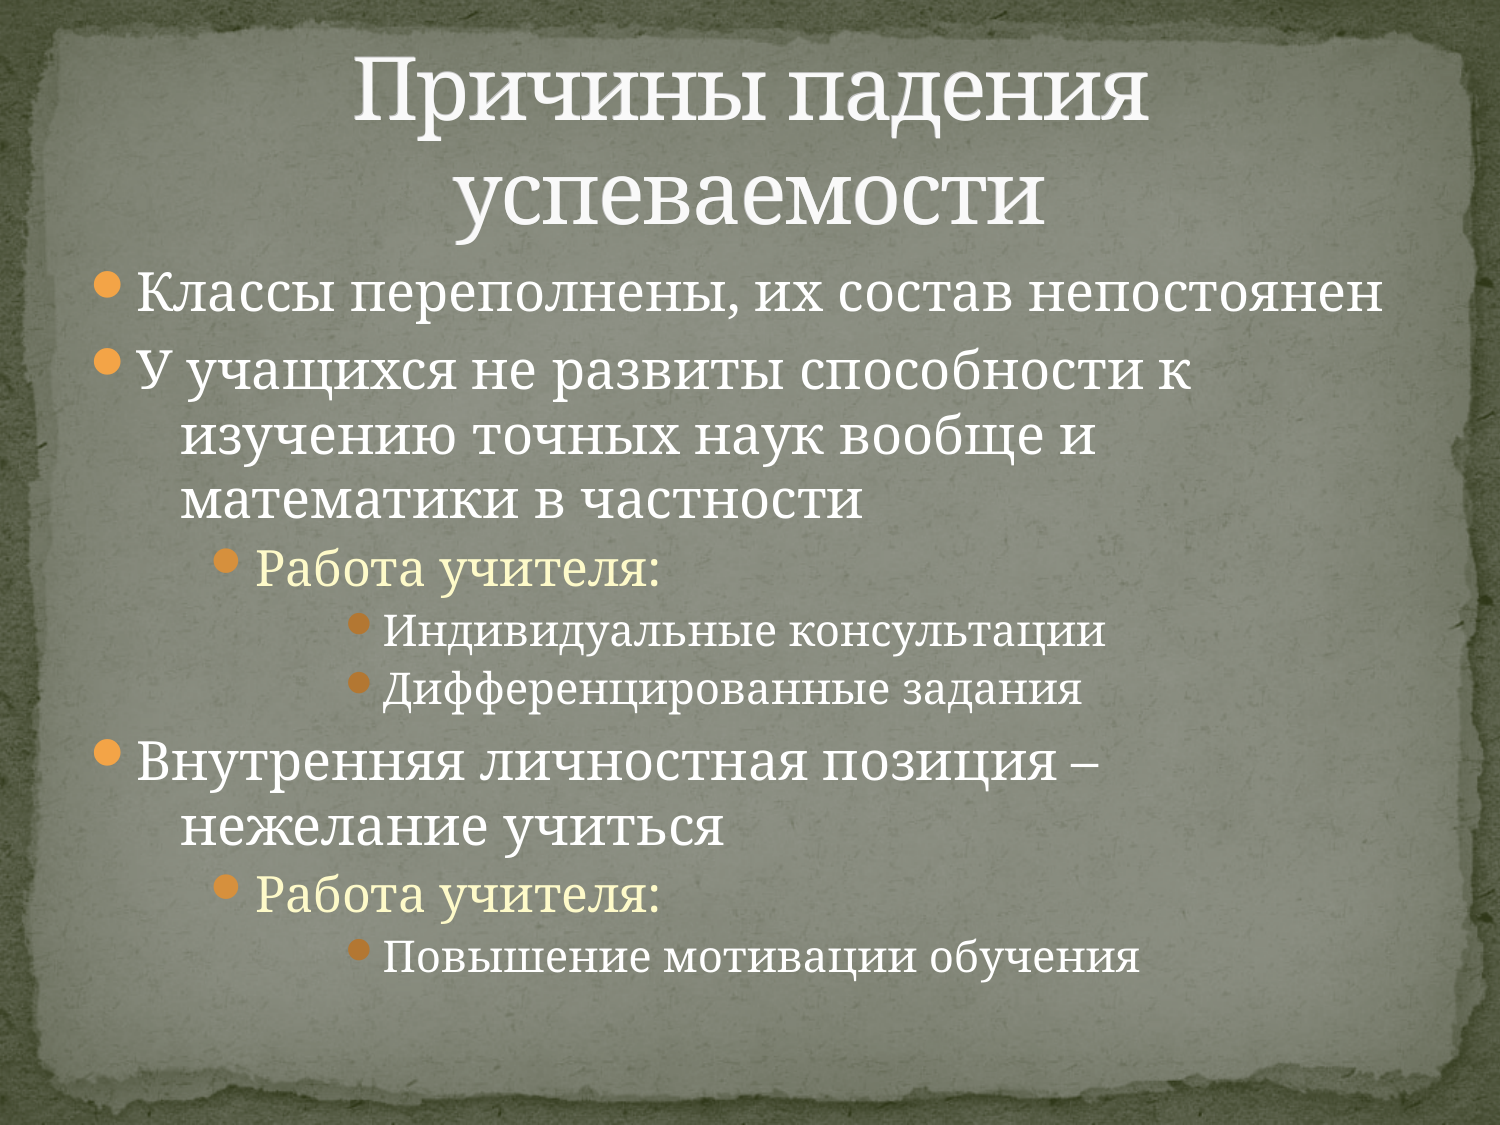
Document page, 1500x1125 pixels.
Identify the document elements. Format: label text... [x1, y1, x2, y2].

title Причины падения успеваемости [75, 24, 1426, 225]
picture [0, 0, 1500, 1125]
list Классы переполнены, их состав непостоянен У учащихся не развиты способности к изучению точных наук вообще и математики в частности Работа учителя: Индивидуальные консультации Дифференцированные задания Внутренняя личностная позиция – нежелание учиться Работа учителя: Повышение мотивации обучения [75, 249, 1436, 1000]
